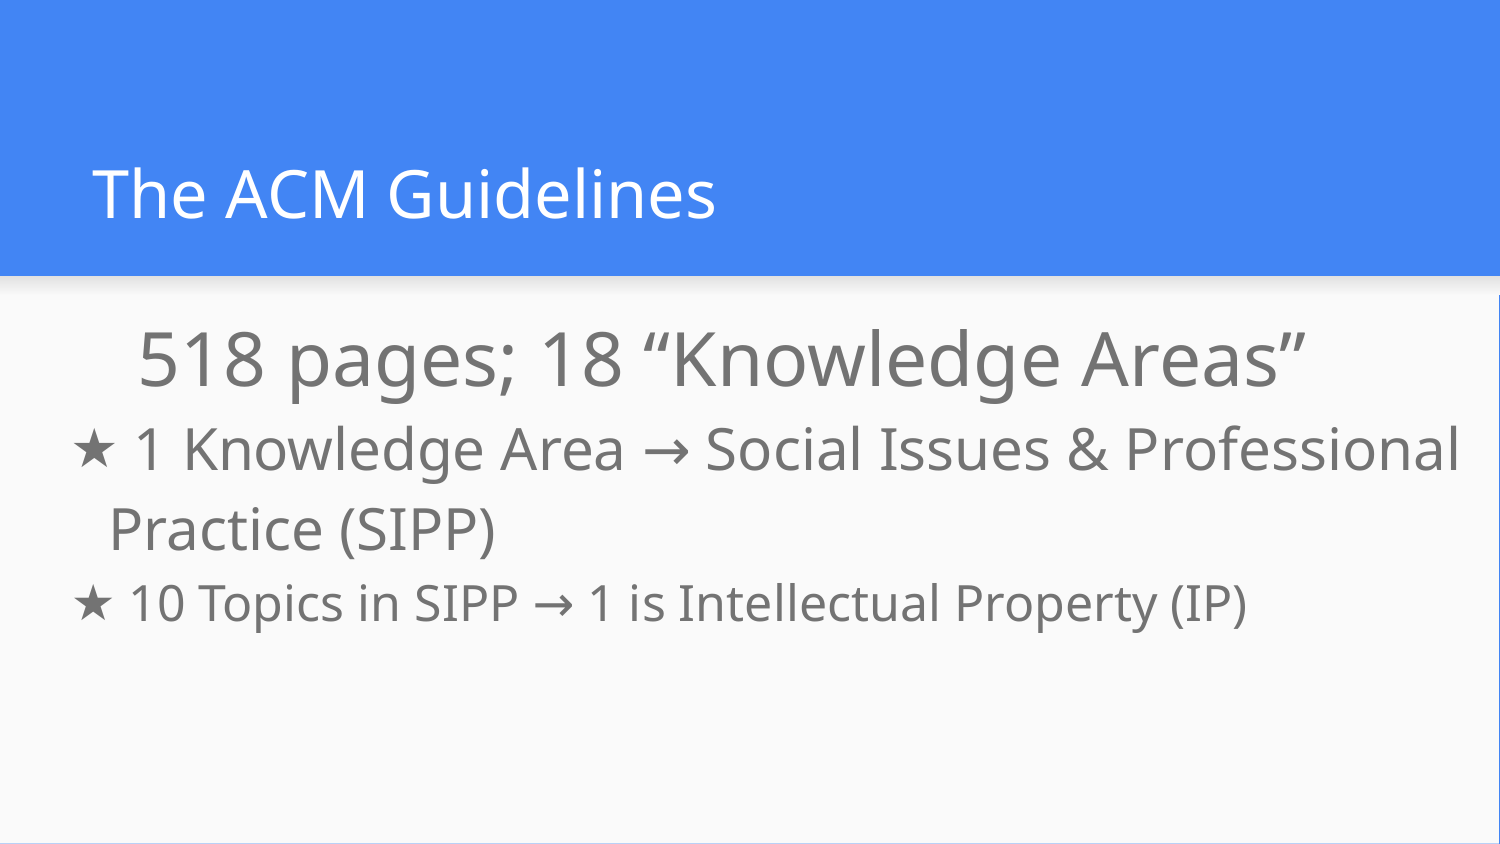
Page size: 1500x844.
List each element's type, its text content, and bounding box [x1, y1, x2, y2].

title The ACM Guidelines [77, 121, 1427, 248]
list 518 pages; 18 “Knowledge Areas” 1 Knowledge Area → Social Issues & Professional Practice (SIPP) 10 Topics in SIPP → 1 is Intellectual Property (IP) [18, 282, 1489, 728]
